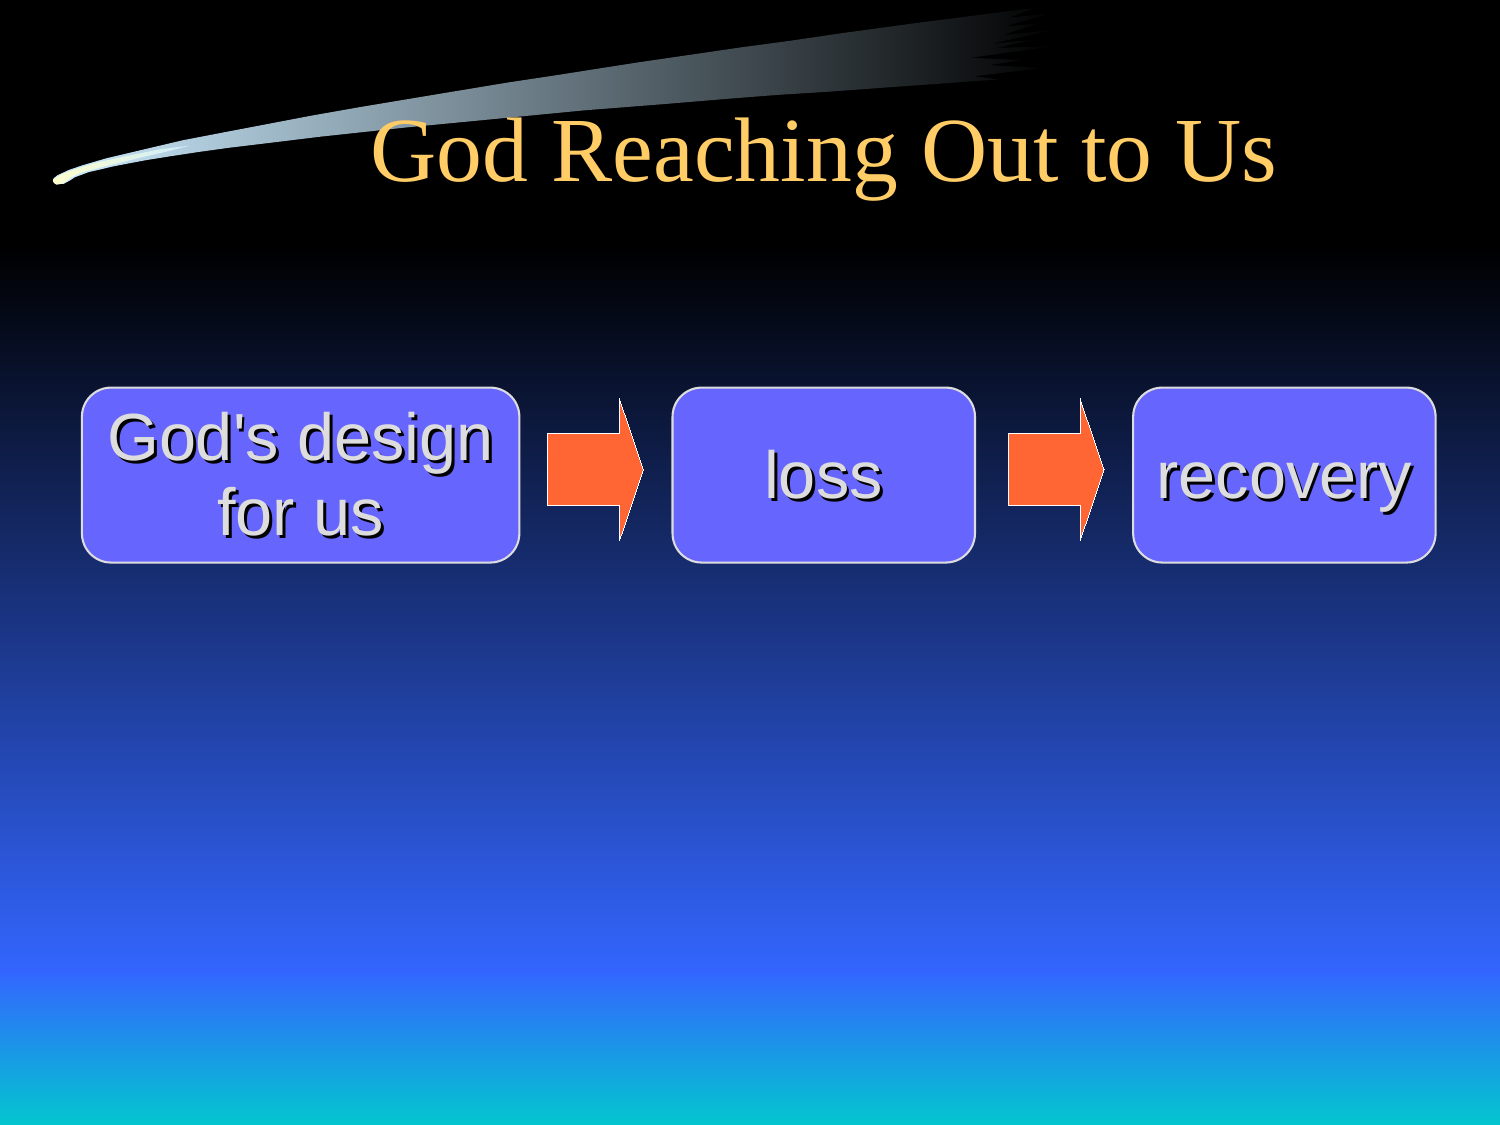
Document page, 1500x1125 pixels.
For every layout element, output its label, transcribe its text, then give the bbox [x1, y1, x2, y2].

text_box [1008, 398, 1105, 541]
text_box God's design for us [81, 387, 520, 563]
text_box recovery [1133, 387, 1436, 563]
text_box loss [672, 387, 976, 563]
title God Reaching Out to Us [187, 56, 1463, 244]
text_box [547, 398, 644, 541]
